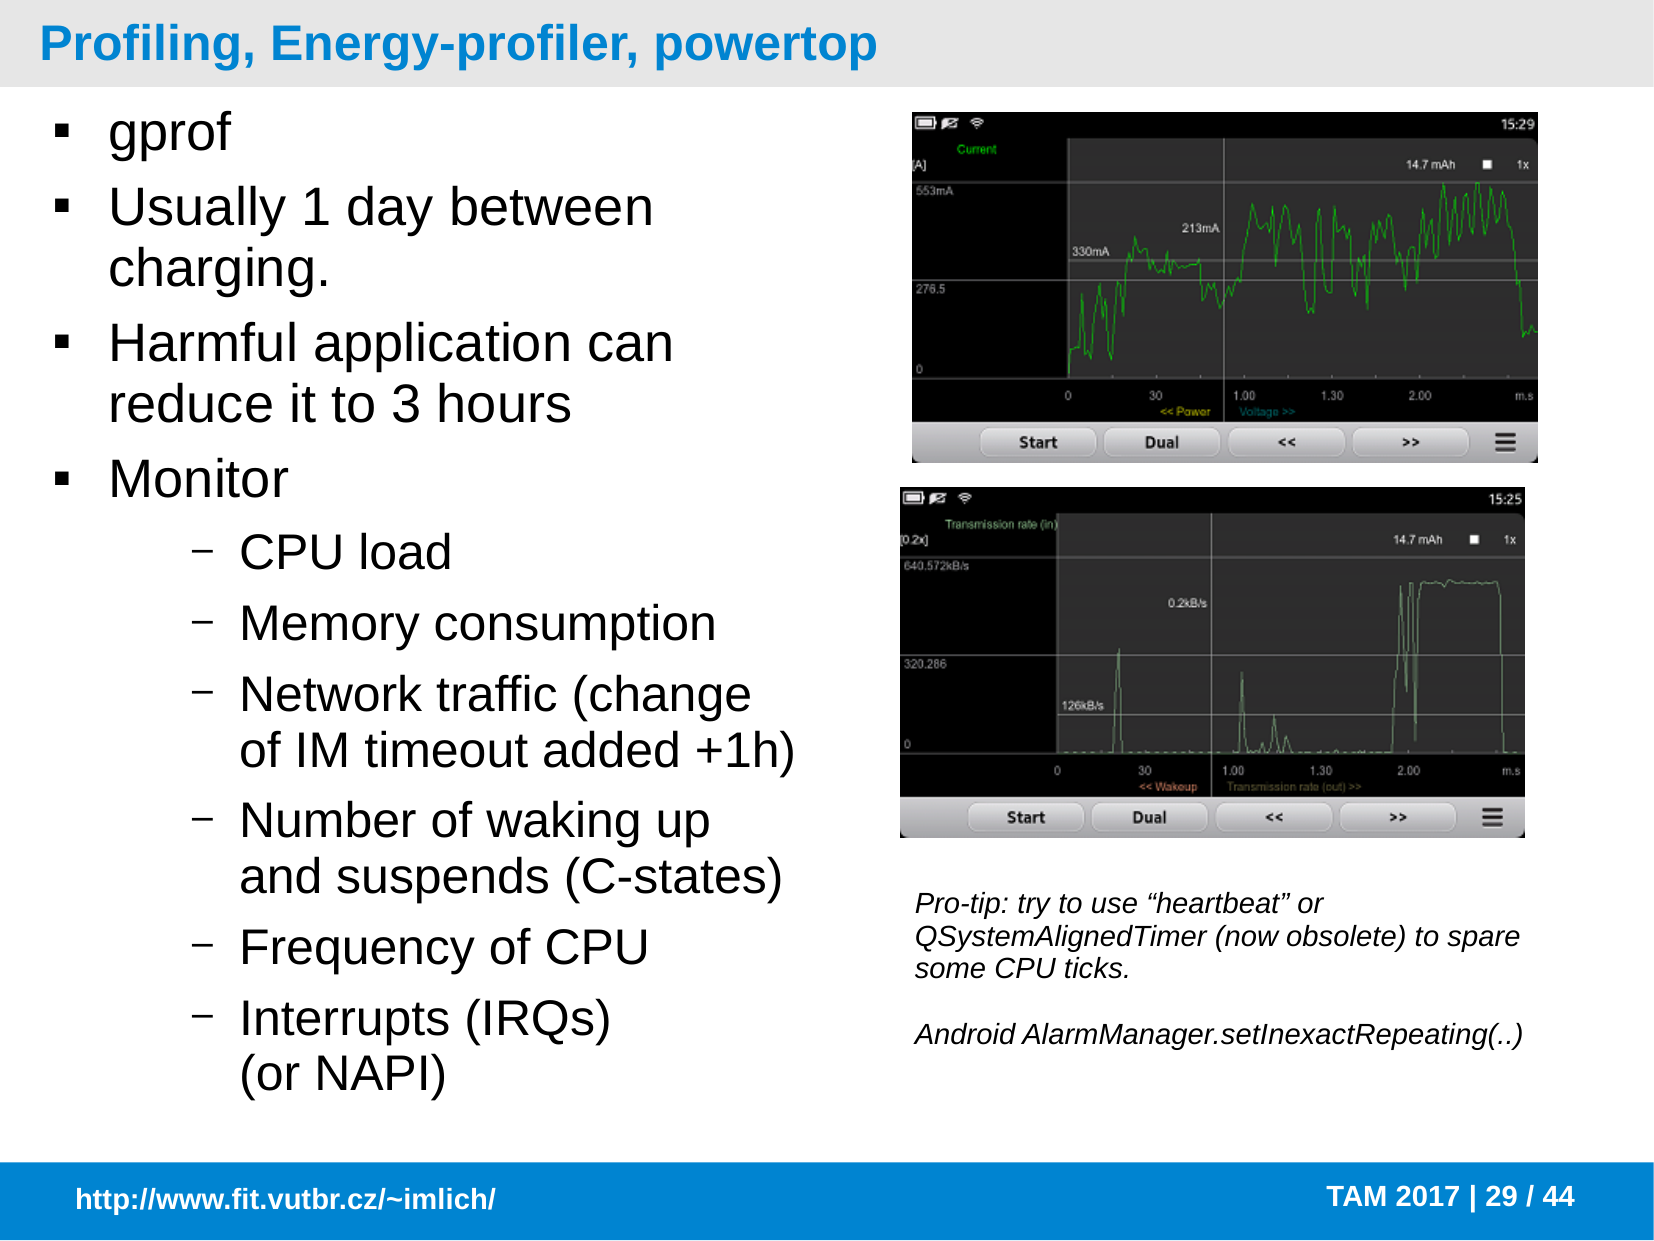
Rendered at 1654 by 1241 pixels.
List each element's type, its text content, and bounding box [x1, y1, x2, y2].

text_box Pro-tip: try to use “heartbeat” or QSystemAlignedTimer (now obsolete) to spare some CPU ticks. Android AlarmManager.setInexactRepeating(..) [900, 879, 1570, 1088]
list gprof Usually 1 day between charging. Harmful application can reduce it to 3 hours Monitor CPU load Memory consumption Network traffic (change of IM timeout added +1h) Number of waking up and suspends (C-states) Frequency of CPU Interrupts (IRQs) (or NAPI) [37, 101, 807, 1126]
picture [912, 112, 1538, 463]
picture [900, 487, 1525, 838]
title Profiling, Energy-profiler, powertop [39, 5, 1615, 81]
